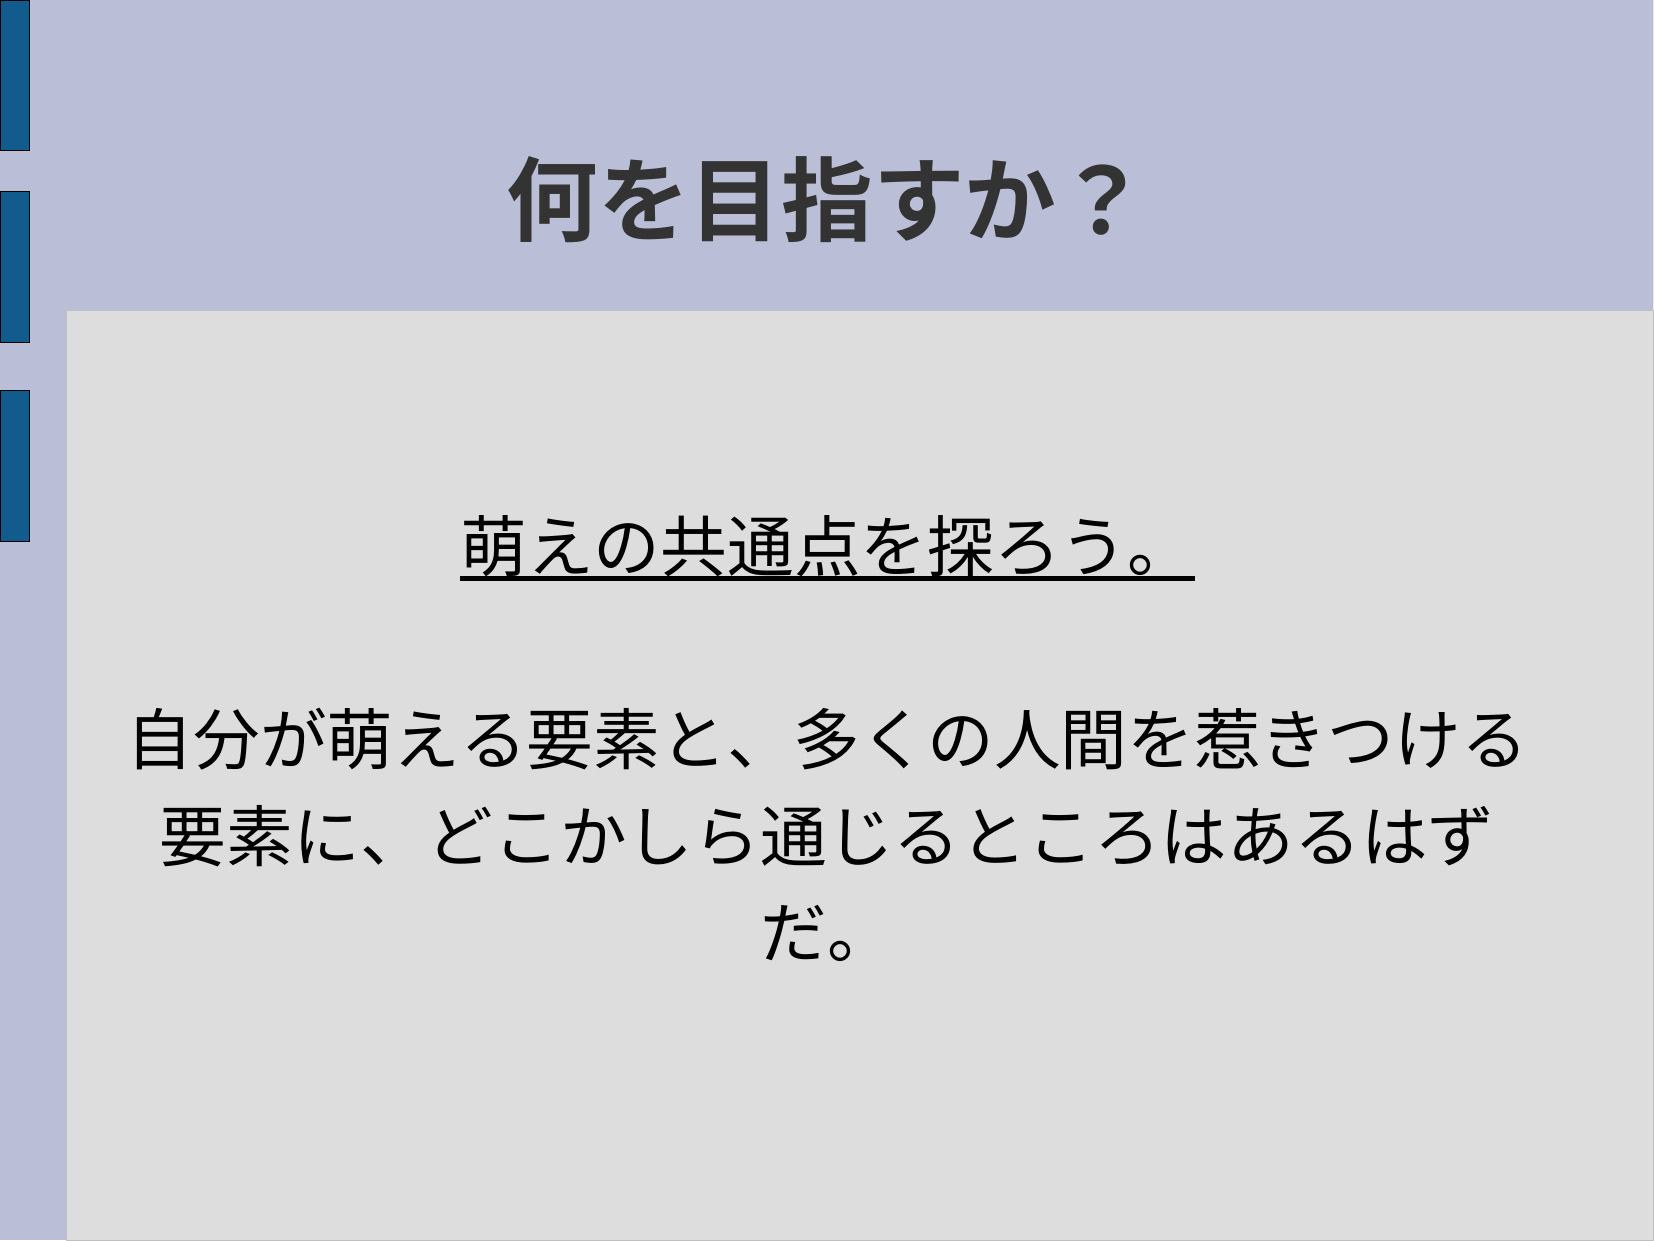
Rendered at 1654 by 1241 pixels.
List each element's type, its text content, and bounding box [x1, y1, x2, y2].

title 何を目指すか？ [121, 91, 1534, 299]
subtitle 萌えの共通点を探ろう。 自分が萌える要素と、多くの人間を惹きつける要素に、どこかしら通じるところはあるはずだ。 [121, 344, 1534, 1127]
